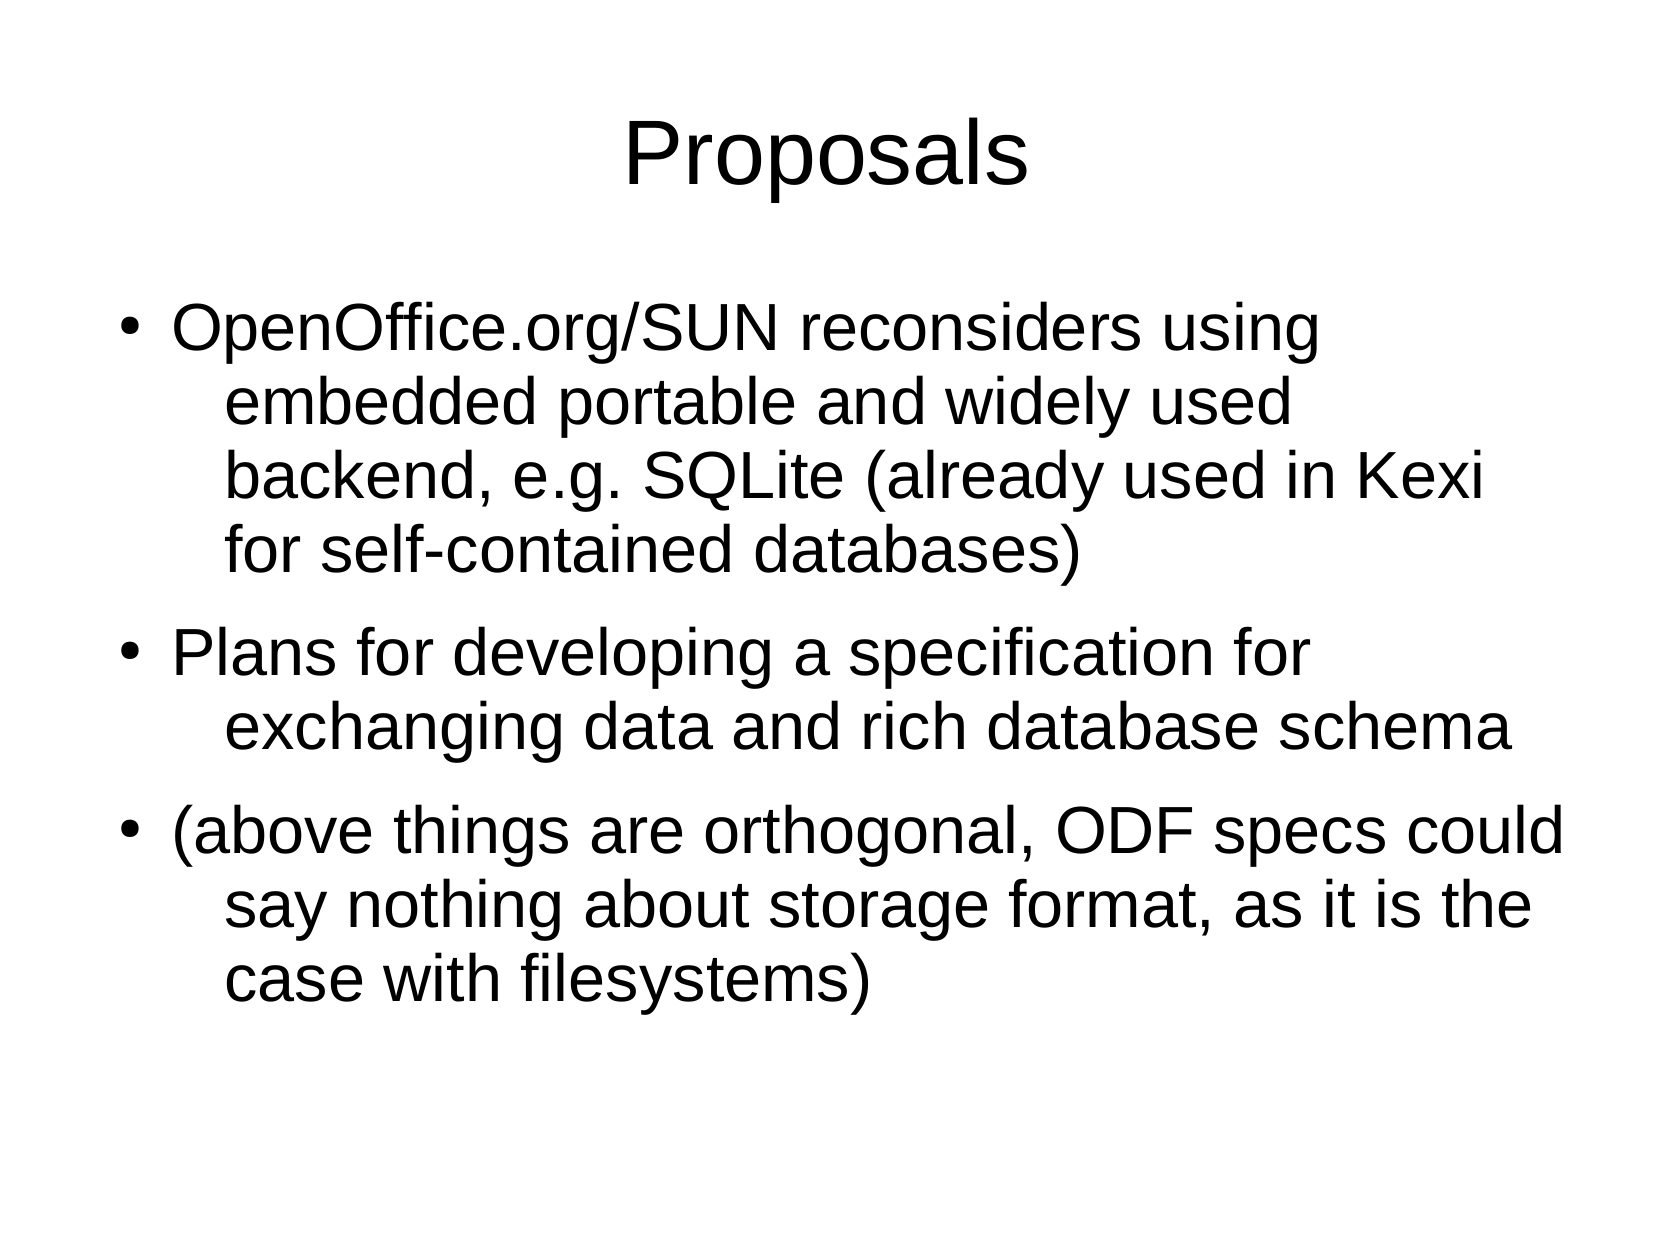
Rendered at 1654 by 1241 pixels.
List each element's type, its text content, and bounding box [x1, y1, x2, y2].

title Proposals [82, 49, 1571, 257]
list OpenOffice.org/SUN reconsiders using embedded portable and widely used backend, e.g. SQLite (already used in Kexi for self-contained databases) Plans for developing a specification for exchanging data and rich database schema (above things are orthogonal, ODF specs could say nothing about storage format, as it is the case with filesystems) [82, 290, 1571, 1109]
